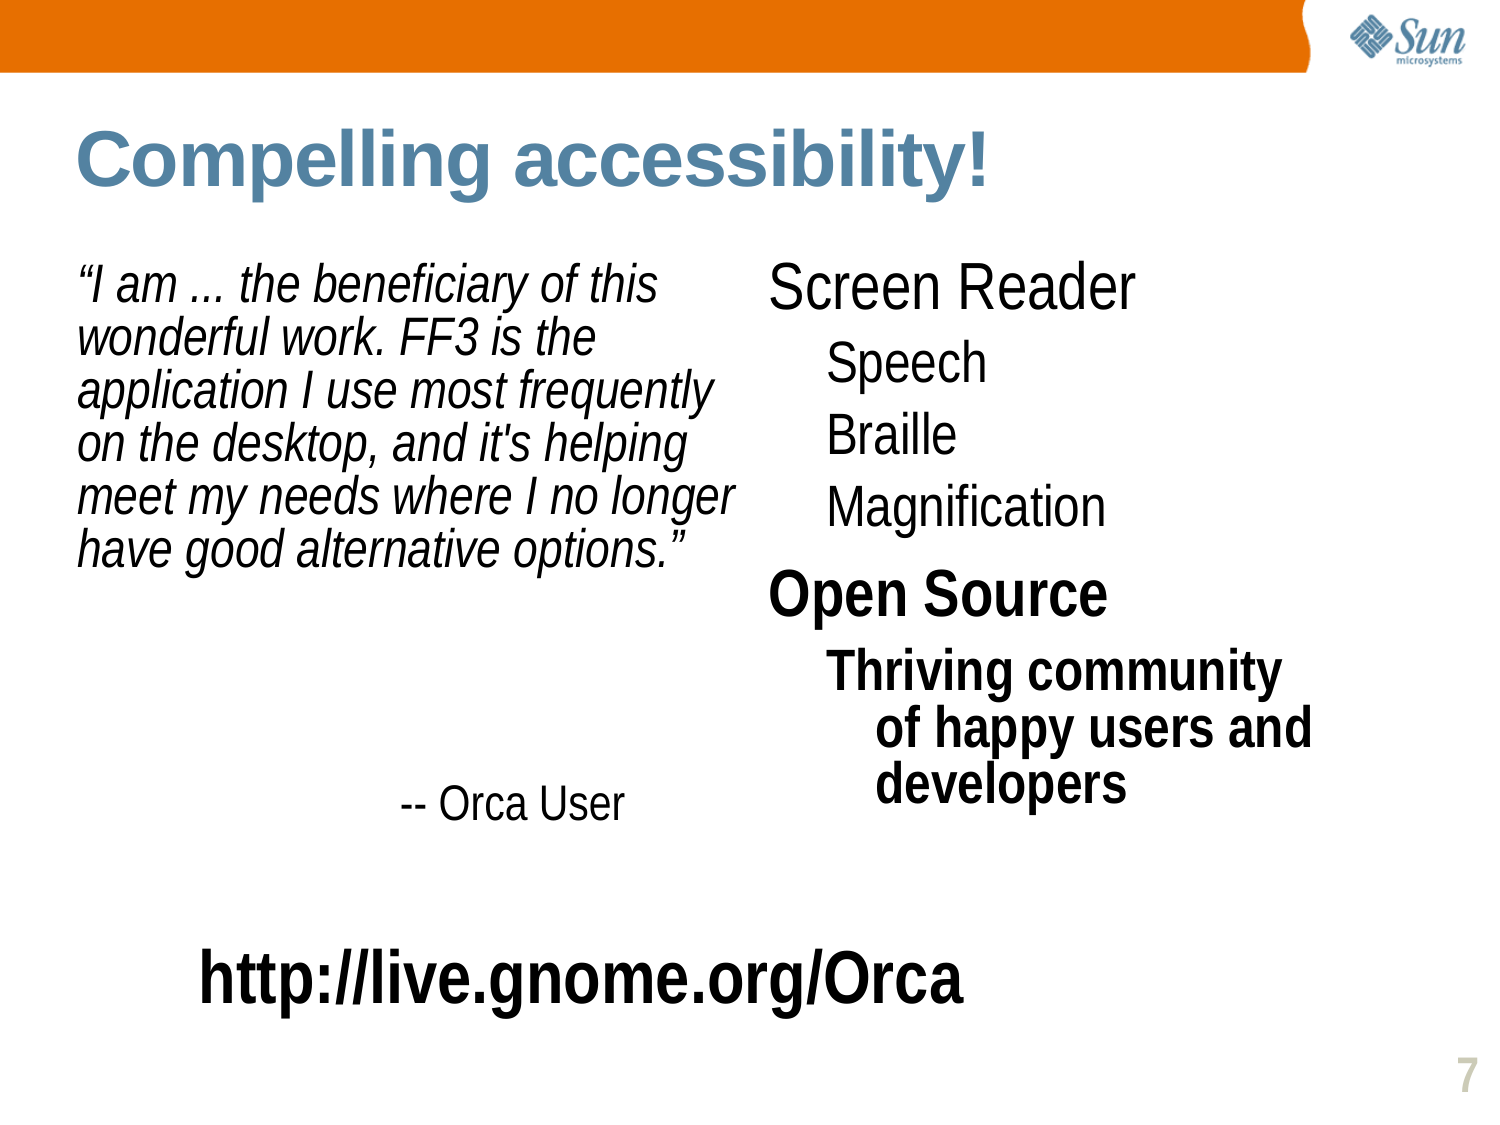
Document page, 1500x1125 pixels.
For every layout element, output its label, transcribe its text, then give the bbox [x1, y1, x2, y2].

text_box -- Orca User [388, 781, 726, 840]
list Screen Reader Speech Braille Magnification Open Source Thriving community of happy users and developers [749, 257, 1500, 1017]
picture [0, 0, 1500, 75]
title Compelling accessibility! [75, 122, 1438, 228]
text_box “I am ... the beneficiary of this wonderful work. FF3 is the application I use most frequently on the desktop, and it's helping meet my needs where I no longer have good alternative options.” [77, 260, 744, 752]
text_box http://live.gnome.org/Orca [199, 945, 1362, 1033]
